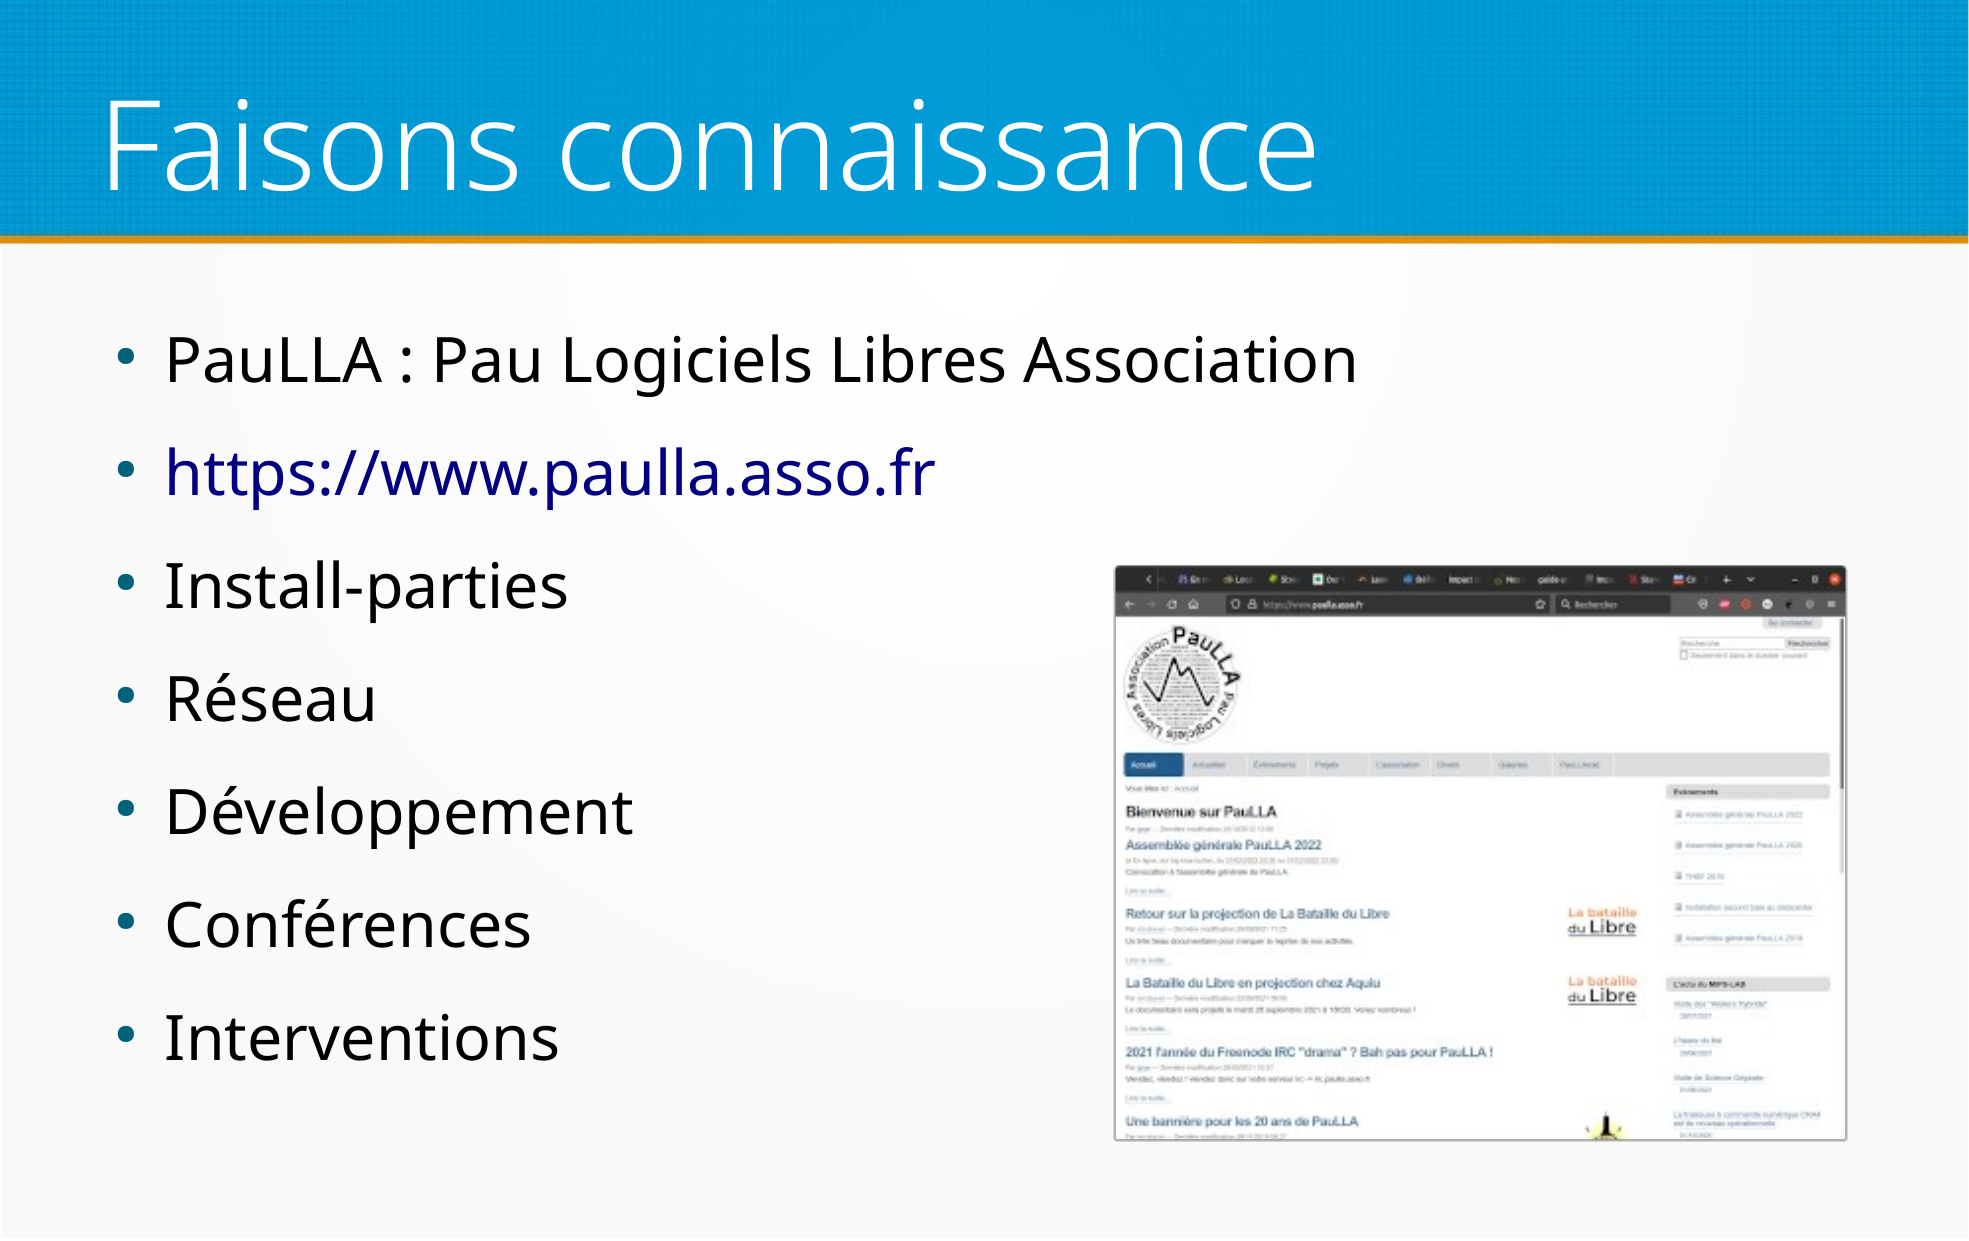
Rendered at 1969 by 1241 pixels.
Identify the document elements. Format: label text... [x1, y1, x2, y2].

title Faisons connaissance [98, 19, 1870, 227]
list PauLLA : Pau Logiciels Libres Association https://www.paulla.asso.fr Install-parties Réseau Développement Conférences Interventions [98, 315, 1861, 1081]
picture [0, 233, 1969, 1241]
